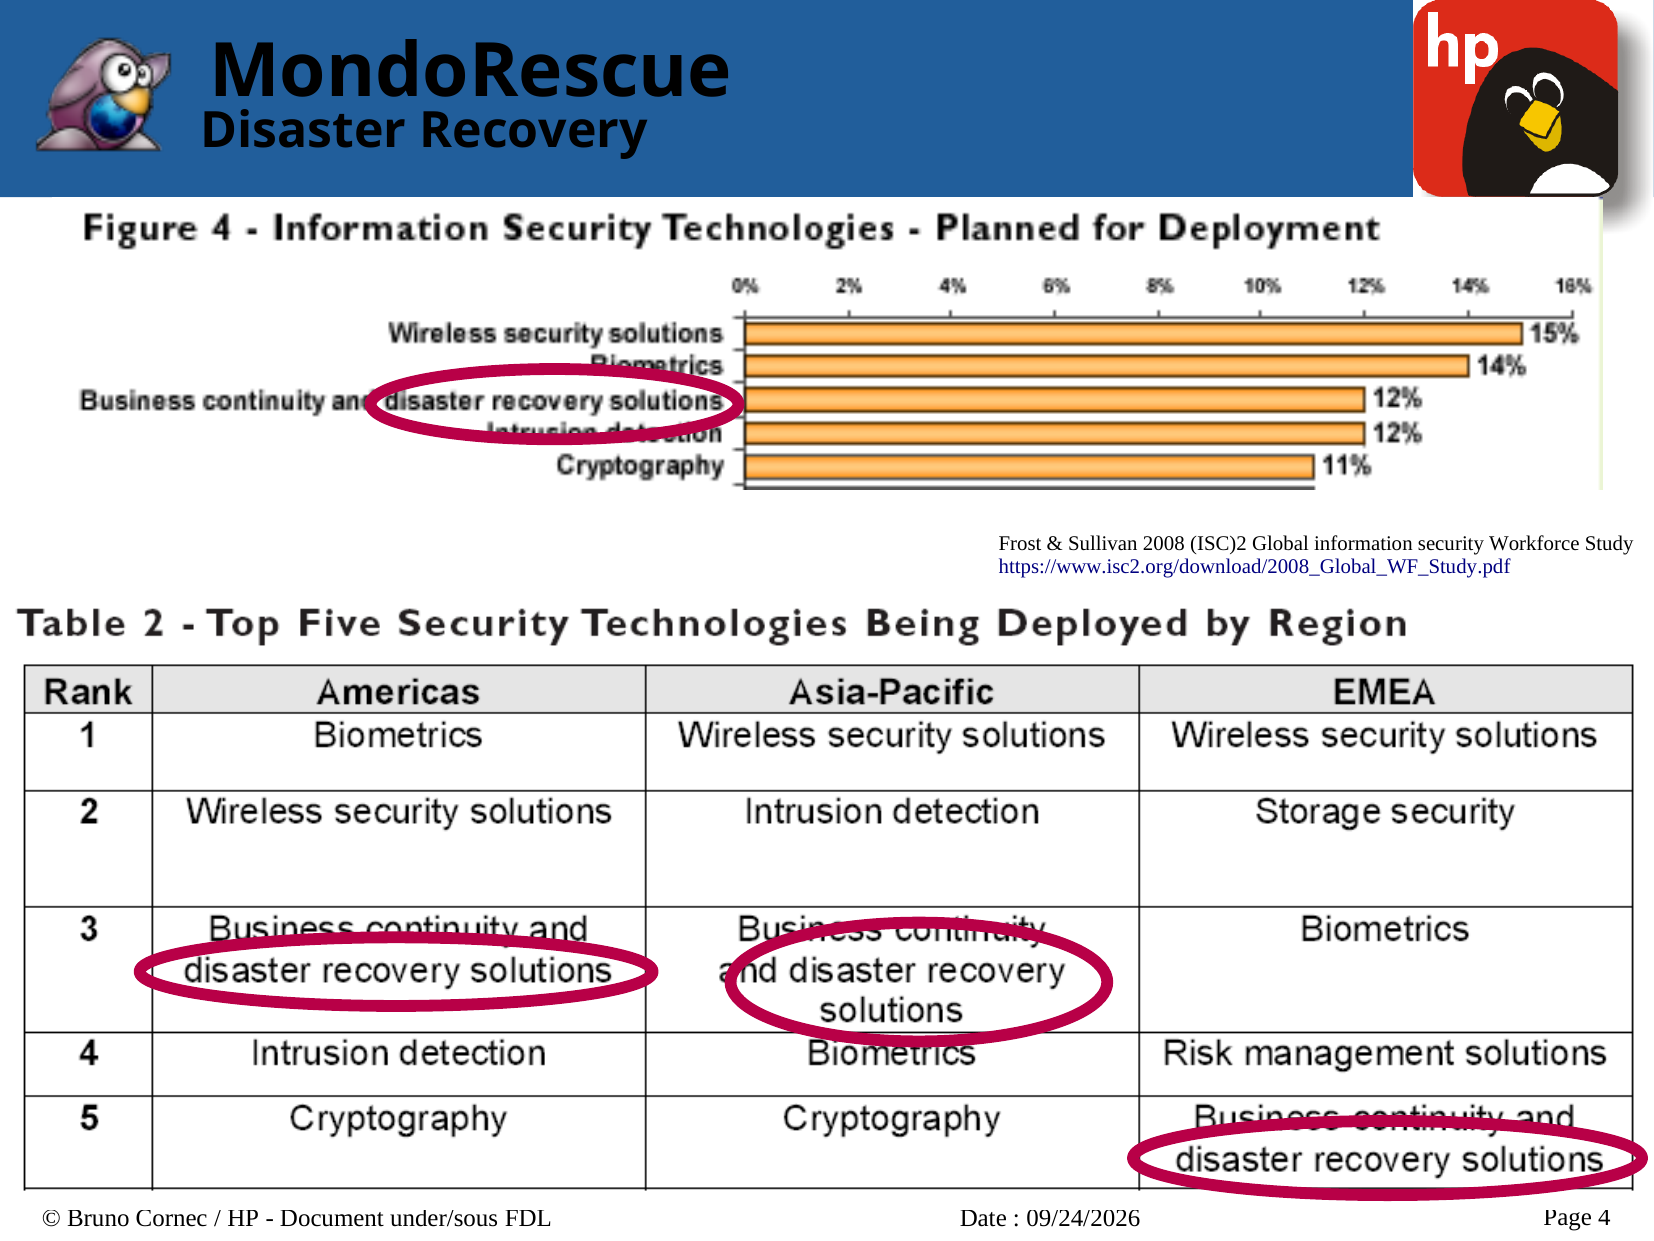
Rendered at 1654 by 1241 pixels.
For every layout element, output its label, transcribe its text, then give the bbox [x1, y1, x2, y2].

picture [3, 598, 1654, 1210]
picture [0, 0, 1654, 490]
text_box Frost & Sullivan 2008 (ISC)2 Global information security Workforce Study https://www.isc2.org/download/2008_Global_WF_Study.pdf [998, 531, 1635, 578]
title Disaster Recovery [200, 26, 1190, 235]
